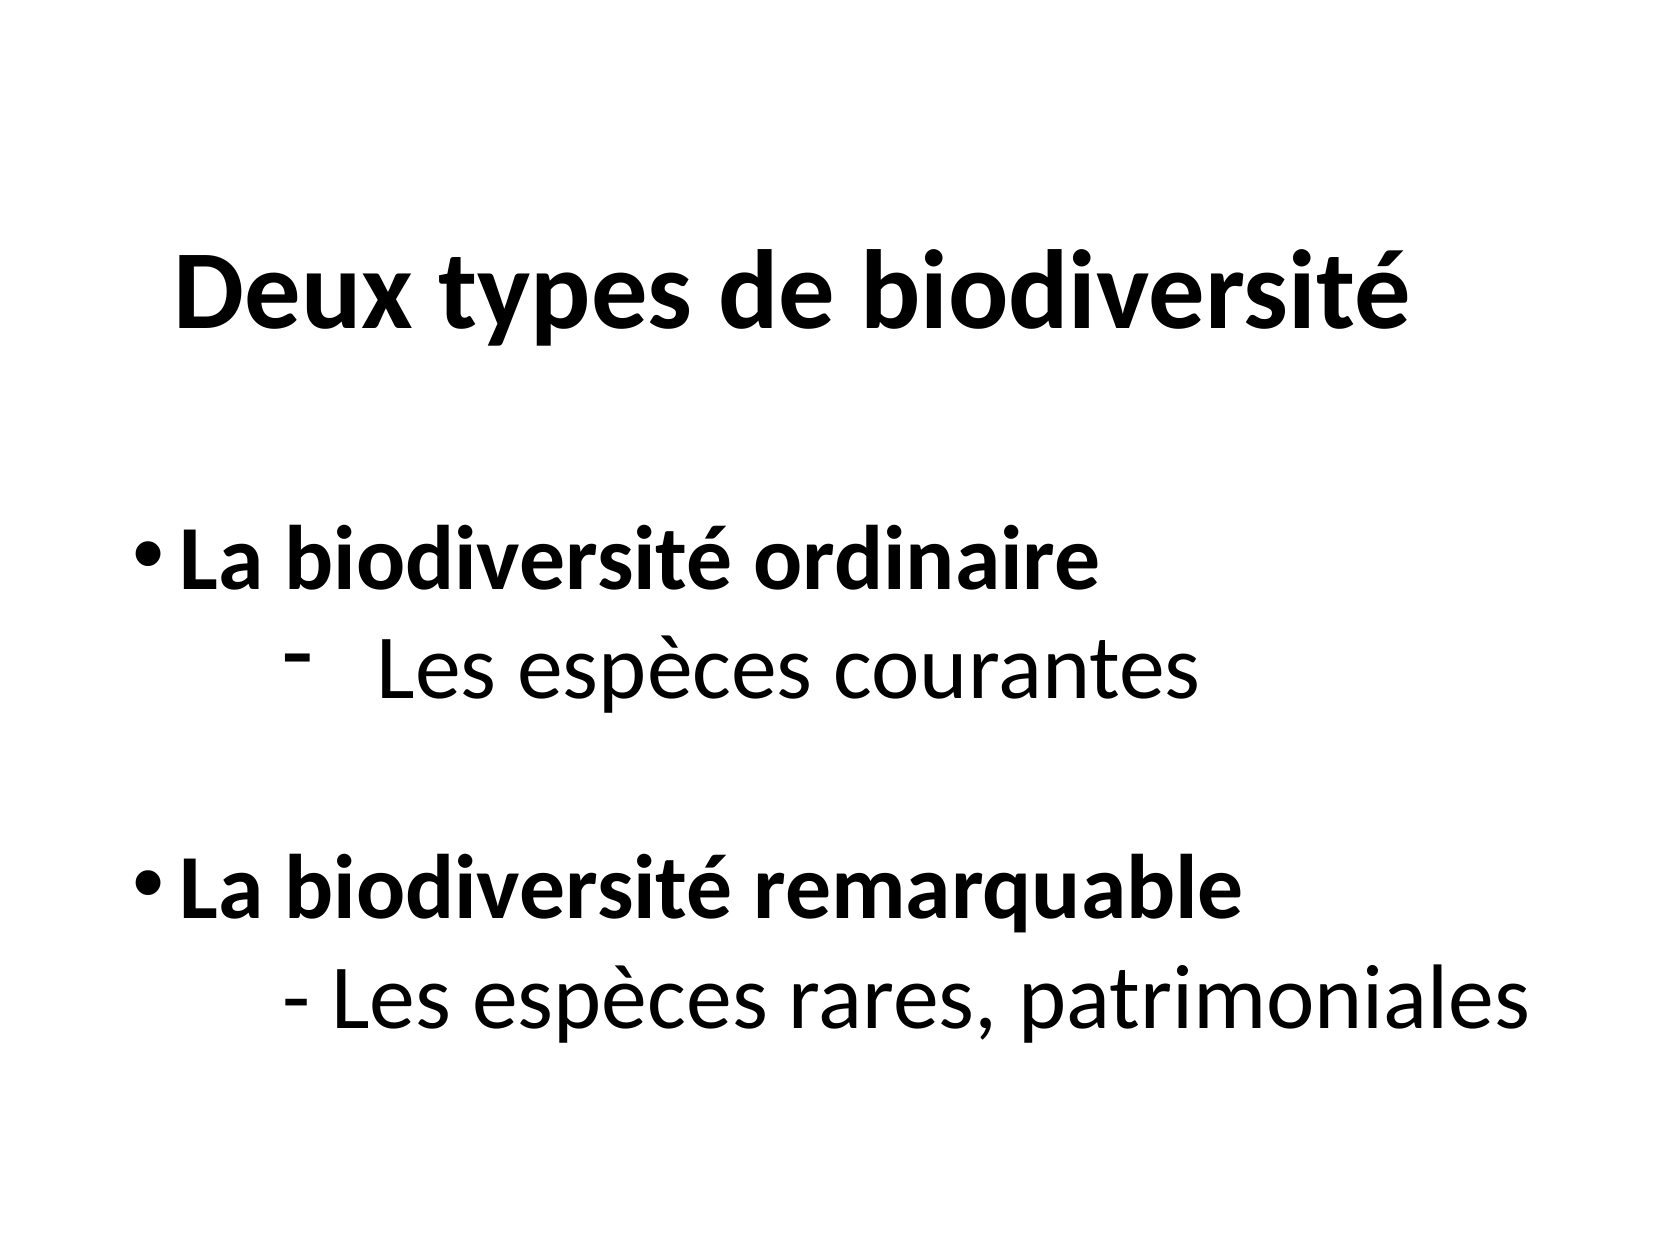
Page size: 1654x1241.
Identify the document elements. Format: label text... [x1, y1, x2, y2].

text_box La biodiversité ordinaire Les espèces courantes La biodiversité remarquable - Les espèces rares, patrimoniales [118, 490, 1548, 1055]
text_box Deux types de biodiversité [159, 208, 1454, 359]
